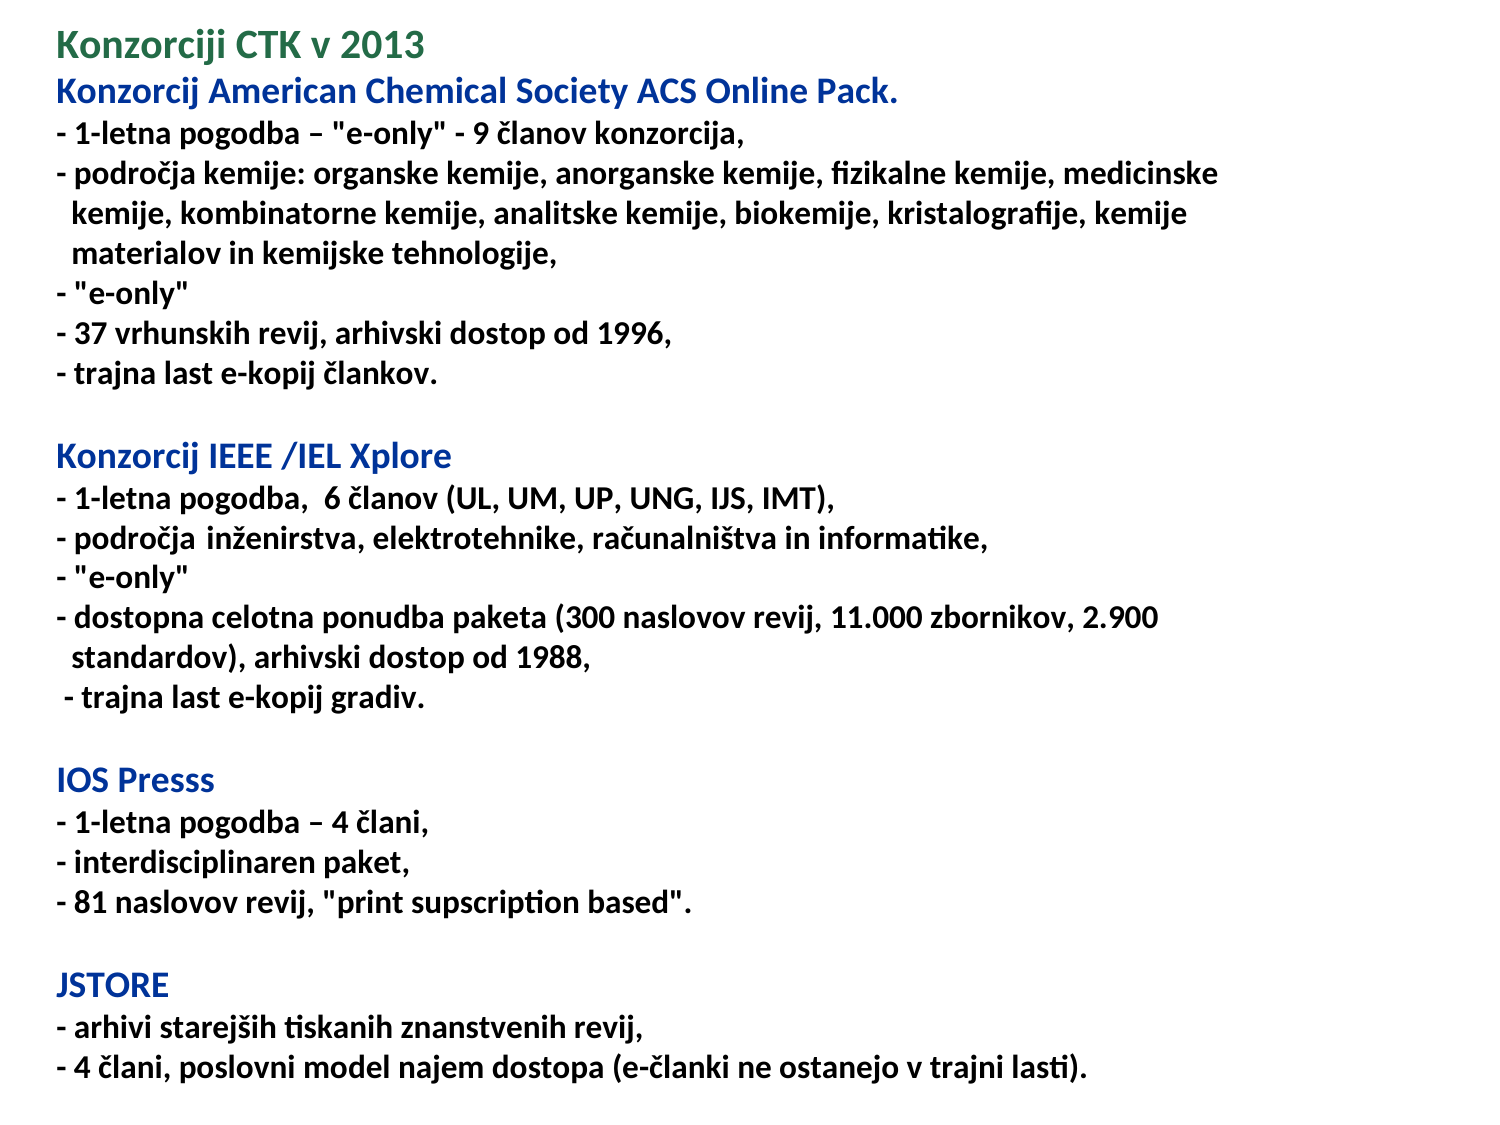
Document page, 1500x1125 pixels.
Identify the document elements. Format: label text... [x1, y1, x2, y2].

text_box [230, 935, 1281, 1125]
title Konzorciji CTK v 2013 Konzorcij American Chemical Society ACS Online Pack. - 1-letna pogodba – "e-only" - 9 članov konzorcija, - področja kemije: organske kemije, anorganske kemije, fizikalne kemije, medicinske kemije, kombinatorne kemije, analitske kemije, biokemije, kristalografije, kemije materialov in kemijske tehnologije, - "e-only" - 37 vrhunskih revij, arhivski dostop od 1996, - trajna last e-kopij člankov. Konzorcij IEEE /IEL Xplore - 1-letna pogodba, 6 članov (UL, UM, UP, UNG, IJS, IMT), - področja inženirstva, elektrotehnike, računalništva in informatike, - "e-only" - dostopna celotna ponudba paketa (300 naslovov revij, 11.000 zbornikov, 2.900 standardov), arhivski dostop od 1988, - trajna last e-kopij gradiv. IOS Presss - 1-letna pogodba – 4 člani, - interdisciplinaren paket, - 81 naslovov revij, "print supscription based". JSTORE - arhivi starejših tiskanih znanstvenih revij, - 4 člani, poslovni model najem dostopa (e-članki ne ostanejo v trajni lasti). [41, 0, 1411, 1125]
